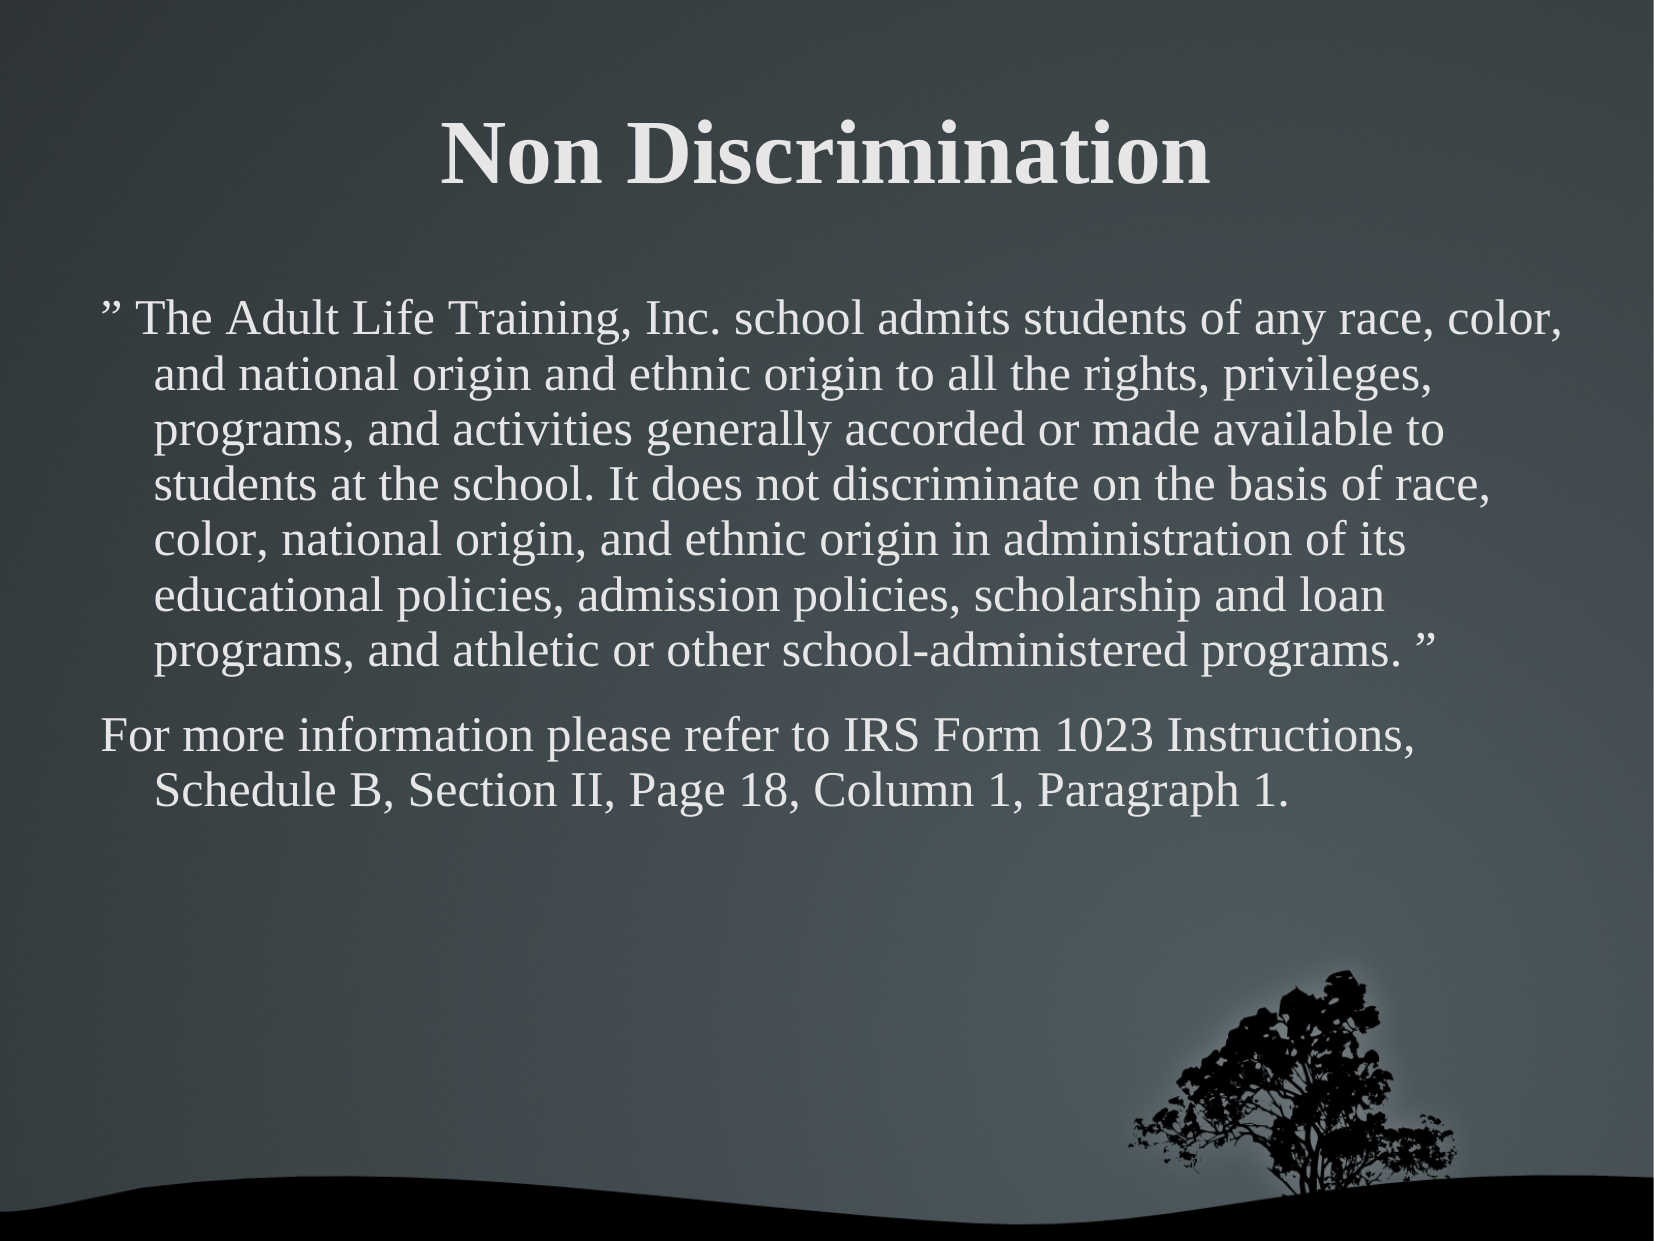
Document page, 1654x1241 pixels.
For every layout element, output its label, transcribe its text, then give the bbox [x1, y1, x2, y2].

list ” The Adult Life Training, Inc. school admits students of any race, color, and national origin and ethnic origin to all the rights, privileges, programs, and activities generally accorded or made available to students at the school. It does not discriminate on the basis of race, color, national origin, and ethnic origin in administration of its educational policies, admission policies, scholarship and loan programs, and athletic or other school-administered programs. ” For more information please refer to IRS Form 1023 Instructions, Schedule B, Section II, Page 18, Column 1, Paragraph 1. [82, 290, 1571, 1109]
picture [0, 0, 1654, 1241]
title Non Discrimination [82, 49, 1571, 257]
